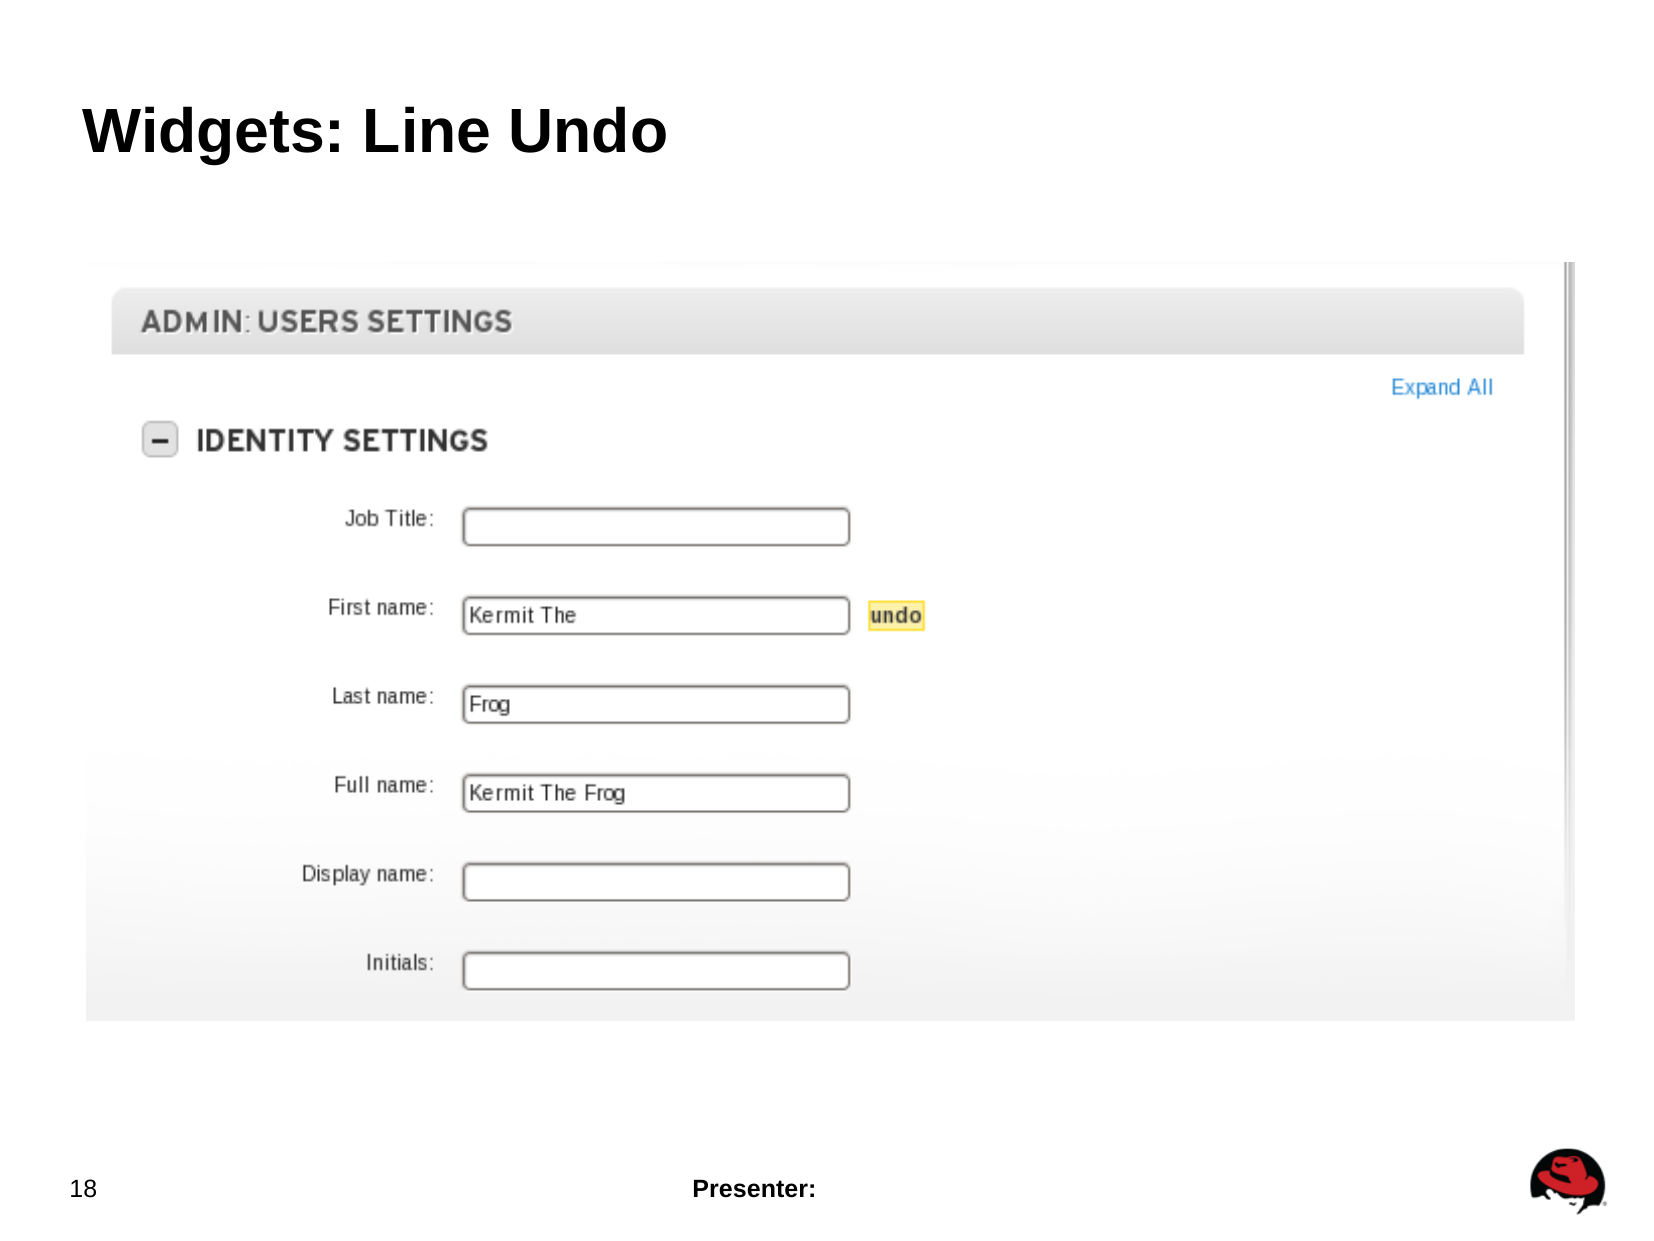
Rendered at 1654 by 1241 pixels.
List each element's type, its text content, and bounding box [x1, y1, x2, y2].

title Widgets: Line Undo [82, 37, 1571, 226]
picture [86, 244, 1575, 1039]
picture [1529, 1146, 1613, 1224]
